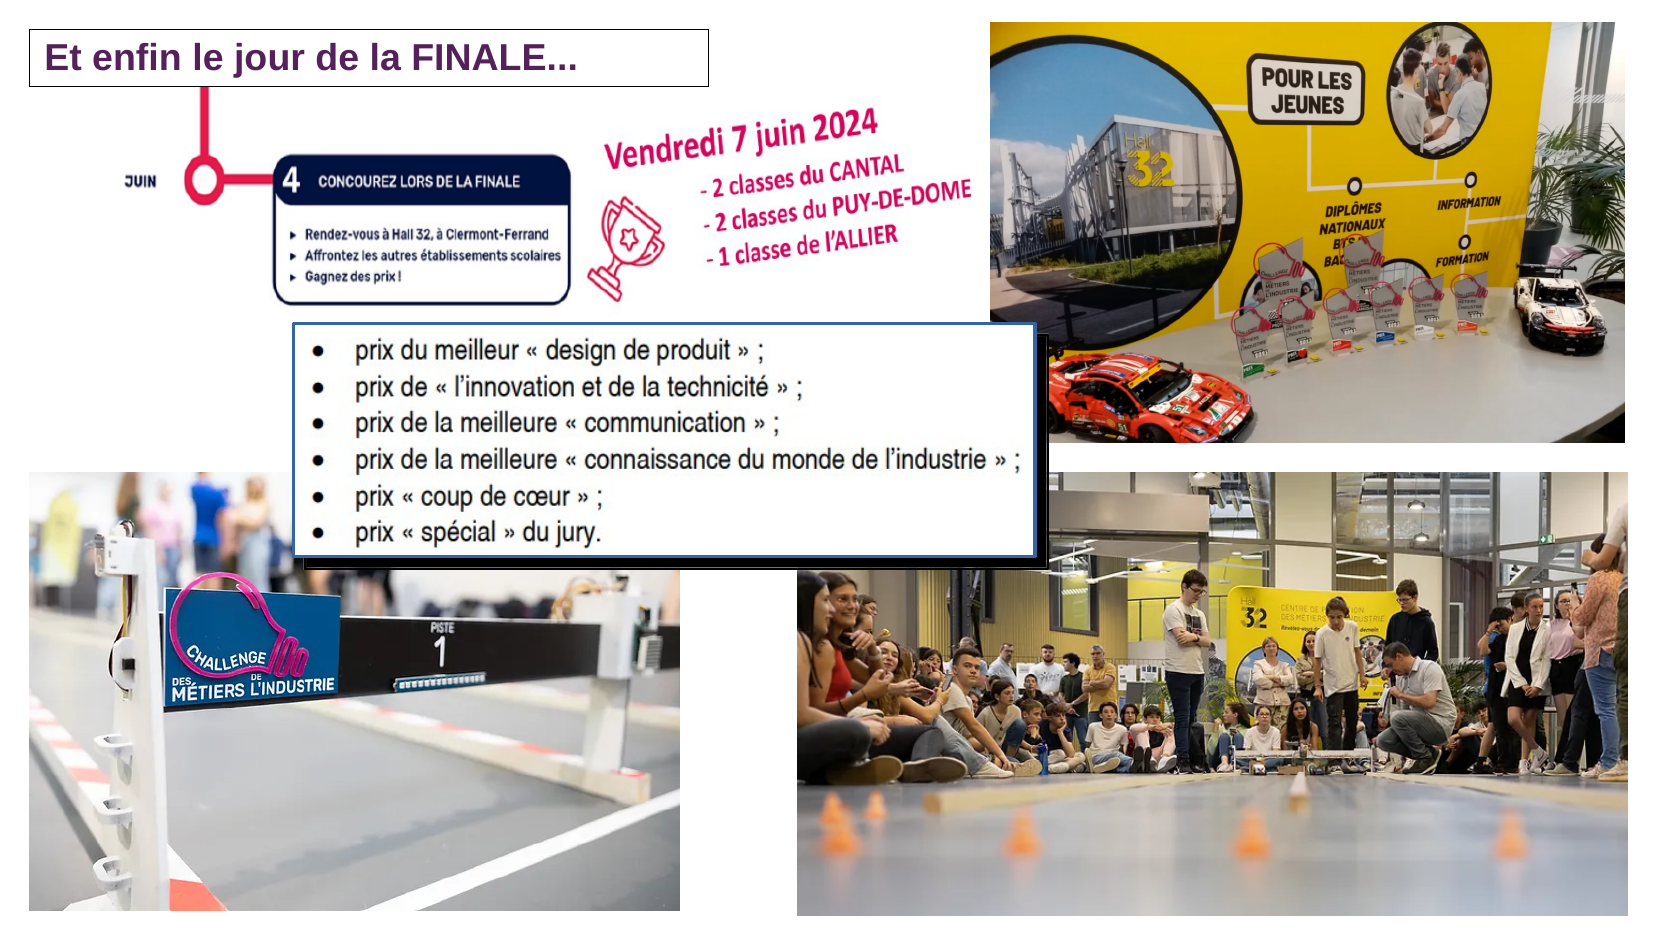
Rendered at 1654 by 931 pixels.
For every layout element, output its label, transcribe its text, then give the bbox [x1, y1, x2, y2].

picture [118, 22, 1625, 443]
picture [797, 472, 1628, 916]
picture [295, 324, 1034, 555]
picture [29, 472, 680, 911]
text_box Et enfin le jour de la FINALE... [29, 29, 709, 87]
